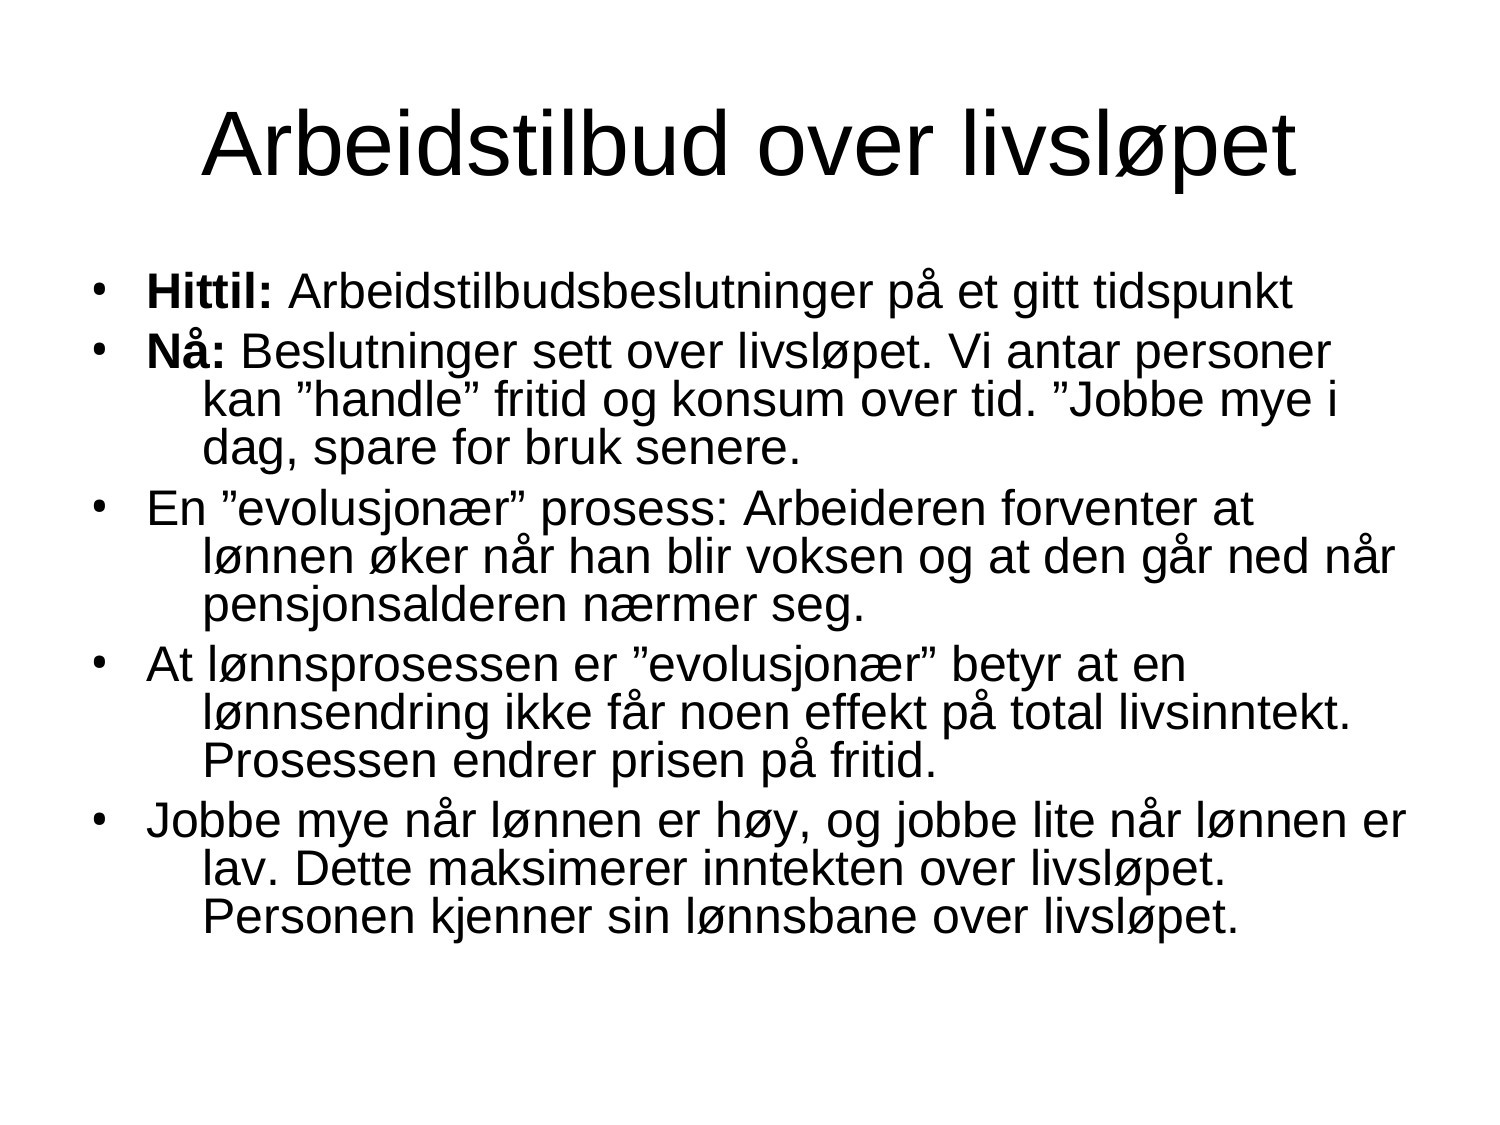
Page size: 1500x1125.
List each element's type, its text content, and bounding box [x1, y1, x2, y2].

list Hittil: Arbeidstilbudsbeslutninger på et gitt tidspunkt Nå: Beslutninger sett over livsløpet. Vi antar personer kan ”handle” fritid og konsum over tid. ”Jobbe mye i dag, spare for bruk senere. En ”evolusjonær” prosess: Arbeideren forventer at lønnen øker når han blir voksen og at den går ned når pensjonsalderen nærmer seg. At lønnsprosessen er ”evolusjonær” betyr at en lønnsendring ikke får noen effekt på total livsinntekt. Prosessen endrer prisen på fritid. Jobbe mye når lønnen er høy, og jobbe lite når lønnen er lav. Dette maksimerer inntekten over livsløpet. Personen kjenner sin lønnsbane over livsløpet. [75, 262, 1426, 1005]
title Arbeidstilbud over livsløpet [75, 45, 1426, 233]
